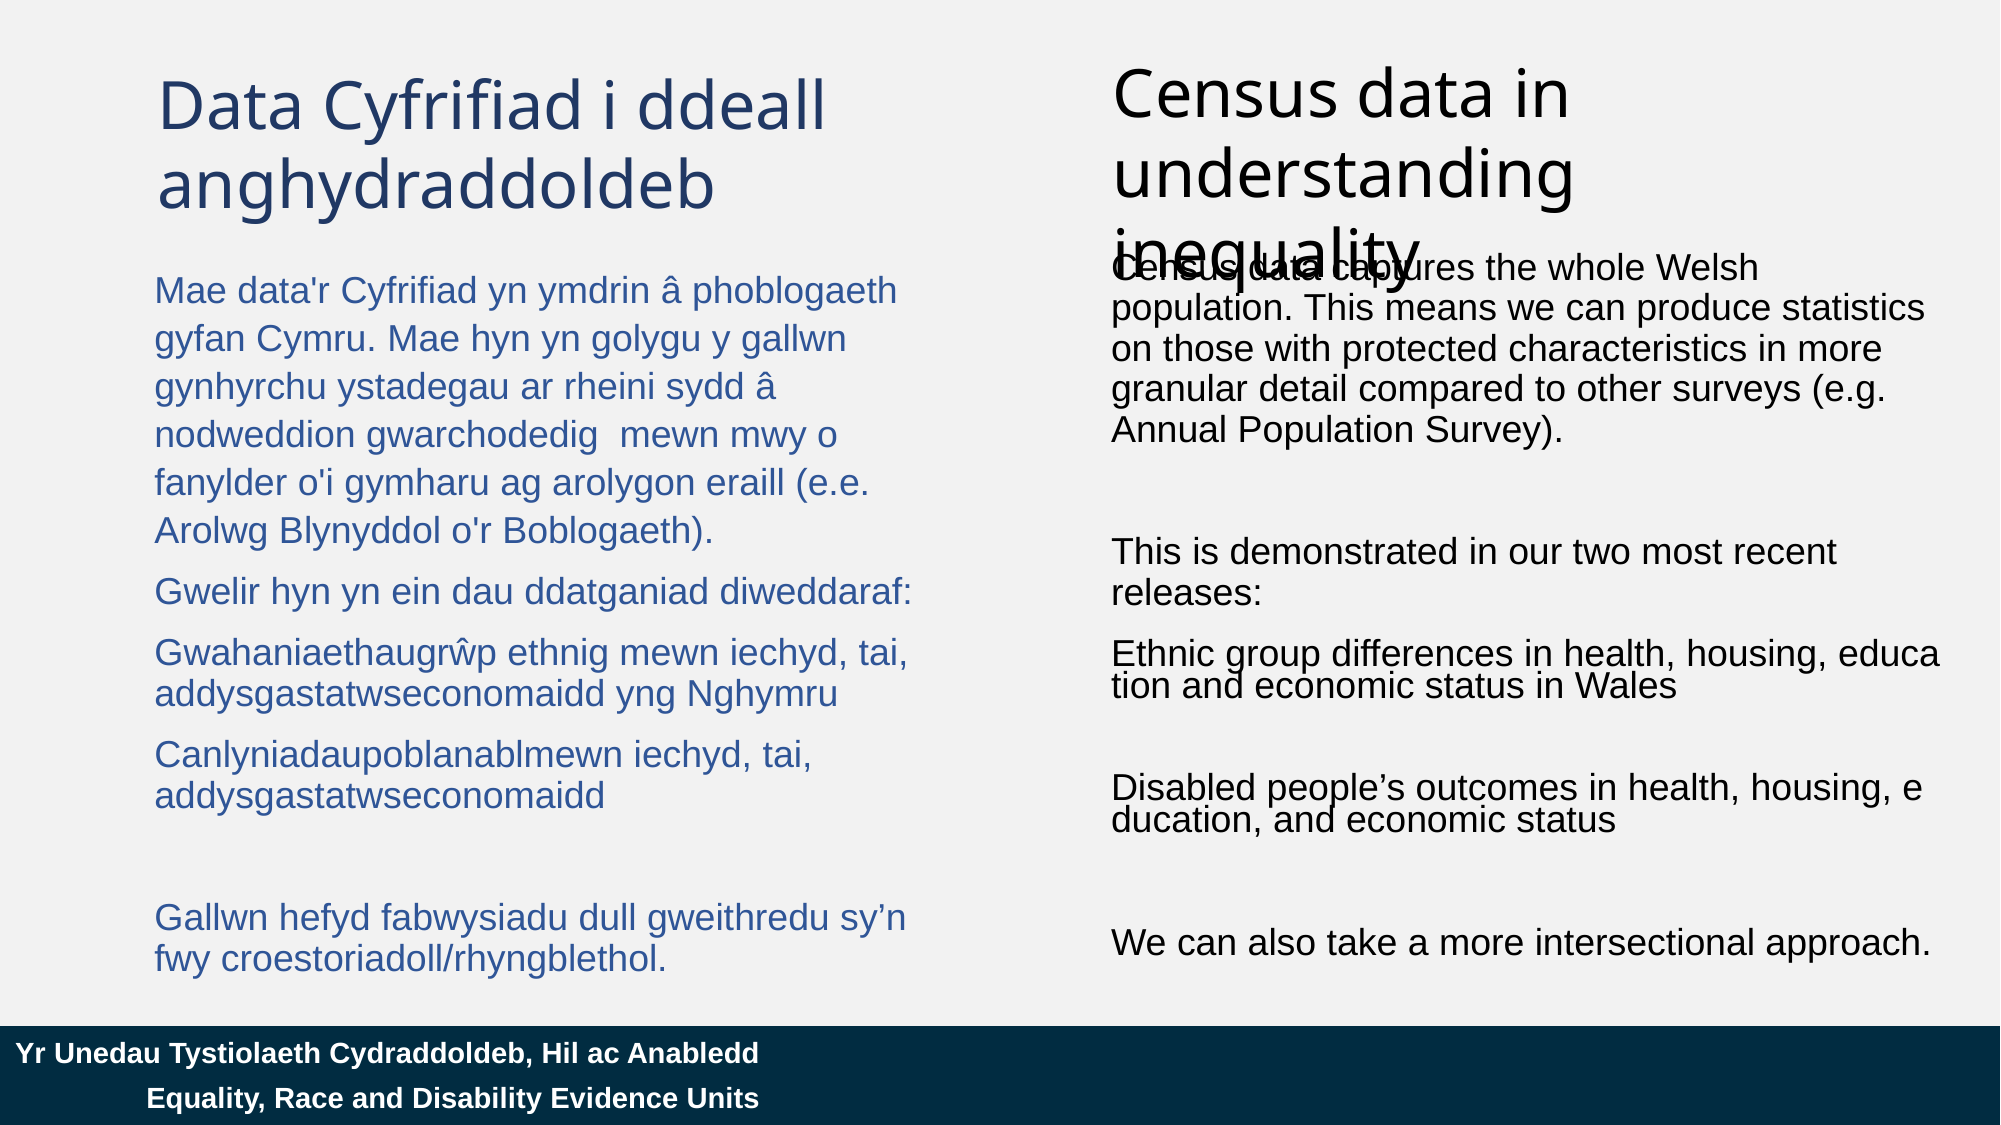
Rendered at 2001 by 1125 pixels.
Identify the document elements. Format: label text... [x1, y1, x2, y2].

subtitle Mae data'r Cyfrifiad yn ymdrin â phoblogaeth gyfan Cymru. Mae hyn yn golygu y gallwn gynhyrchu ystadegau ar rheini sydd â nodweddion gwarchodedig mewn mwy o fanylder o'i gymharu ag arolygon eraill (e.e. Arolwg Blynyddol o'r Boblogaeth). Gwelir hyn yn ein dau ddatganiad diweddaraf: Gwahaniaethau grŵp ethnig mewn iechyd, tai, addysg a statws economaidd yng Nghymru Canlyniadau pobl anabl mewn iechyd, tai, addysg a statws economaidd Gallwn hefyd fabwysiadu dull gweithredu sy’n fwy croestoriadoll/rhyngblethol. [139, 255, 947, 1005]
text_box Census data captures the whole Welsh population. This means we can produce statistics on those with protected characteristics in more granular detail compared to other surveys (e.g. Annual Population Survey). This is demonstrated in our two most recent releases: Ethnic group differences in health, housing, education and economic status in Wales Disabled people’s outcomes in health, housing, education, and economic status We can also take a more intersectional approach. [1096, 240, 1957, 1096]
text_box Data Cyfrifiad i ddeall anghydraddoldeb [142, 54, 924, 232]
text_box Yr Unedau Tystiolaeth Cydraddoldeb, Hil ac Anabledd Equality, Race and Disability Evidence Units [0, 1026, 2000, 1125]
text_box Census data in understanding inequality [1097, 43, 1908, 221]
